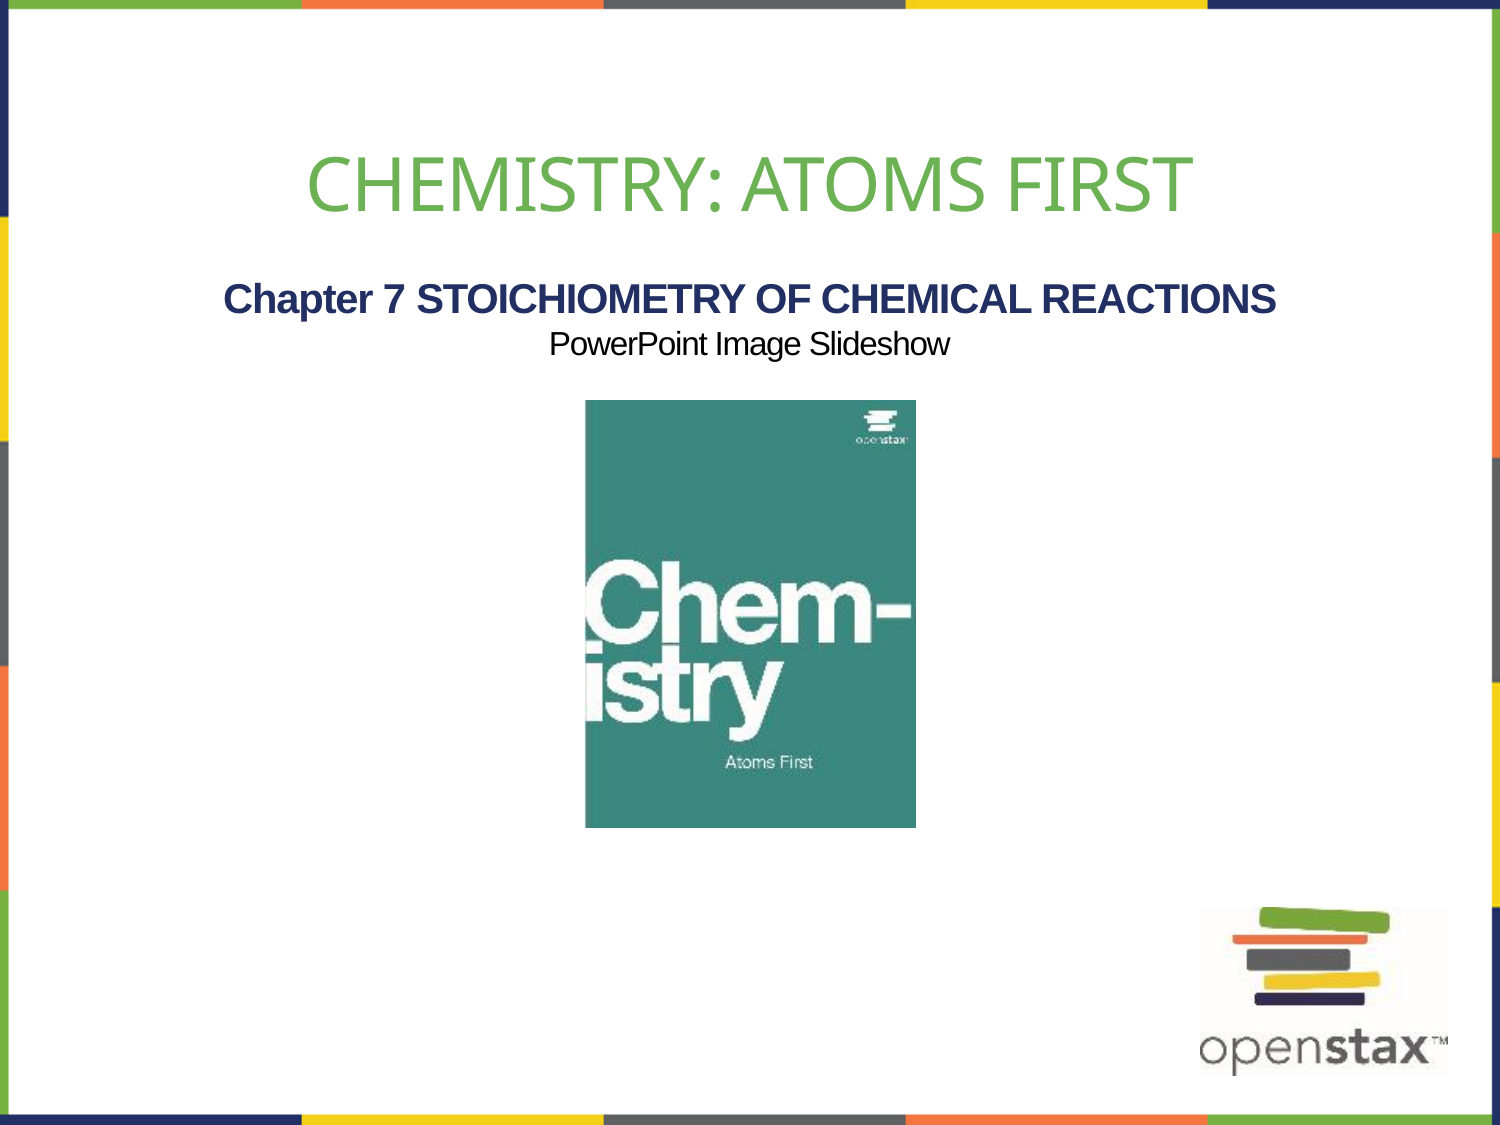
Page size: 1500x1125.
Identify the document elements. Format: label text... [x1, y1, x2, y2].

picture [0, 0, 1500, 129]
picture [0, 246, 1500, 1125]
text_box CHEMISTRY: Atoms First Chapter 7 Stoichiometry of Chemical Reactions PowerPoint Image Slideshow [0, 129, 1500, 246]
